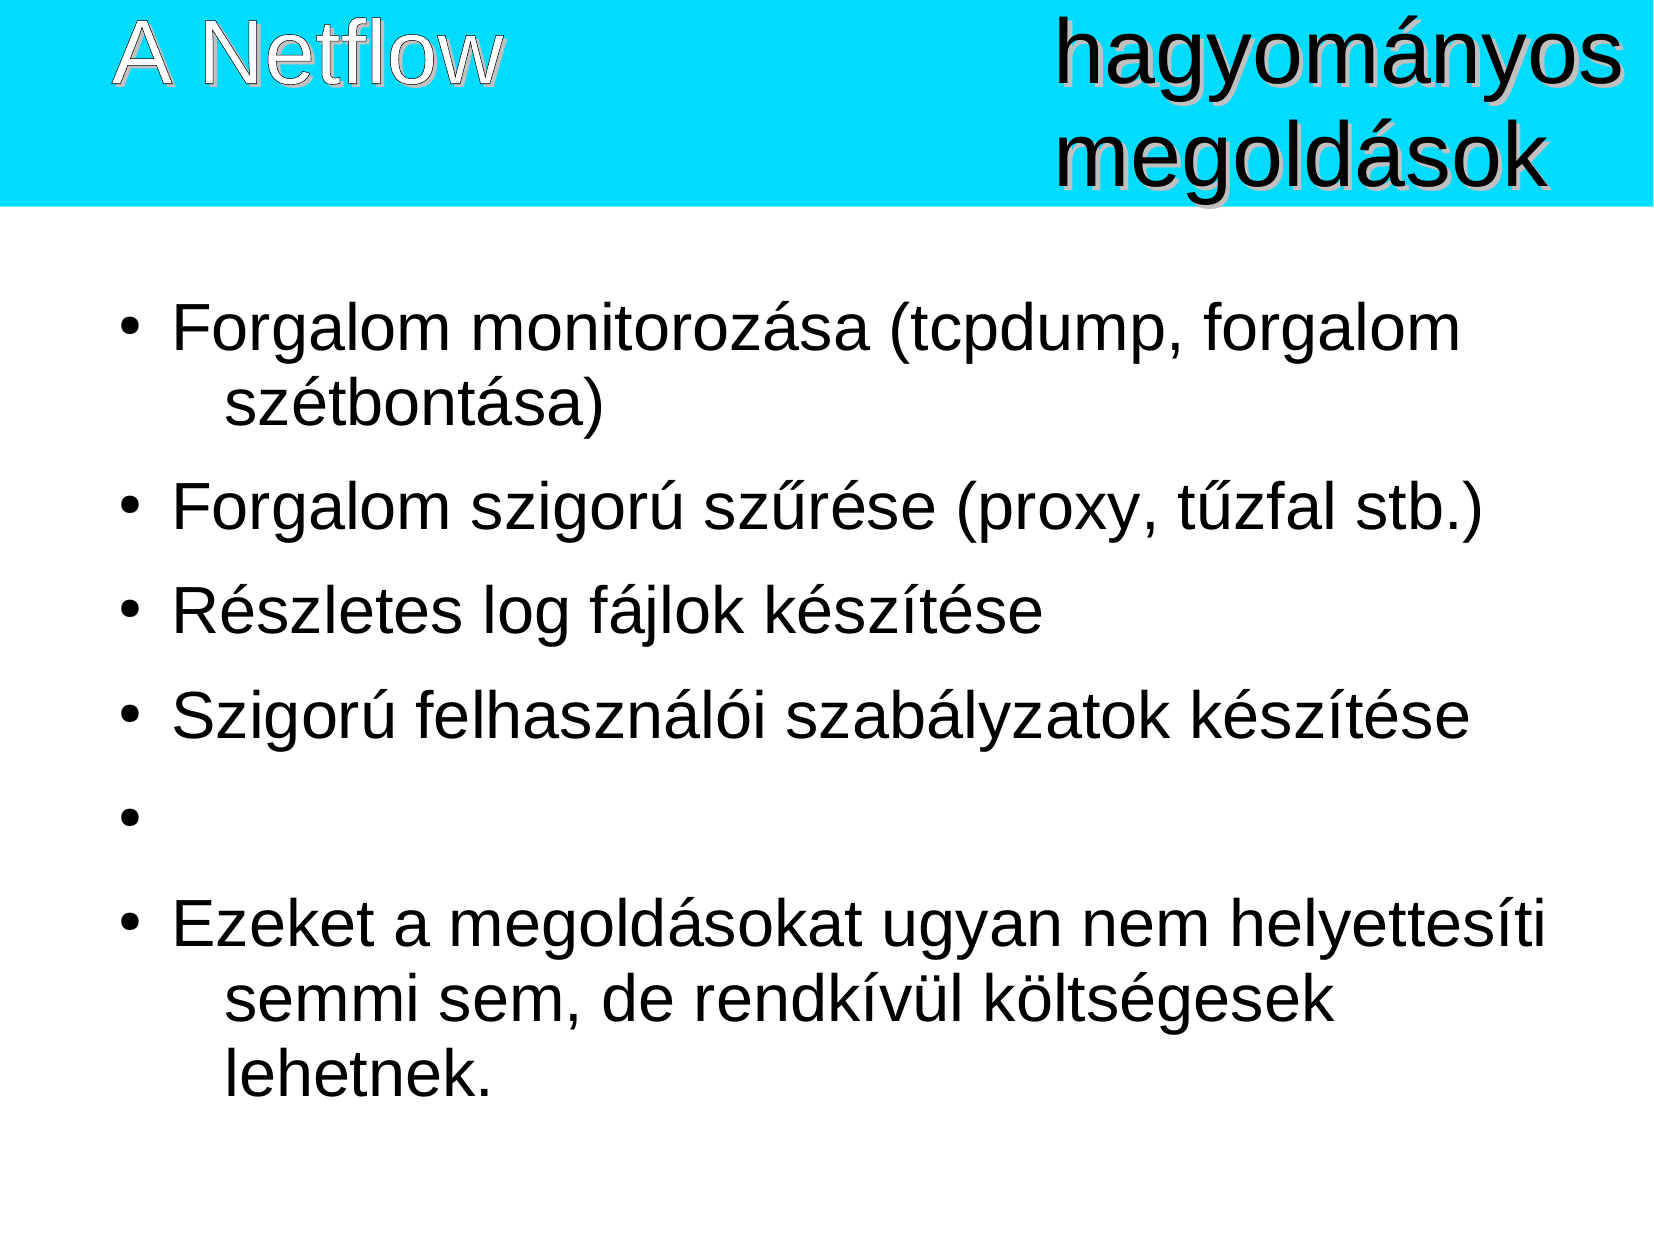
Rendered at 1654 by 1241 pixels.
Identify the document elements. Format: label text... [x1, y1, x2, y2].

list Forgalom monitorozása (tcpdump, forgalom szétbontása) Forgalom szigorú szűrése (proxy, tűzfal stb.) Részletes log fájlok készítése Szigorú felhasználói szabályzatok készítése Ezeket a megoldásokat ugyan nem helyettesíti semmi sem, de rendkívül költségesek lehetnek. [82, 290, 1571, 1109]
title A Netflow hagyományos megoldások [0, 0, 1654, 207]
